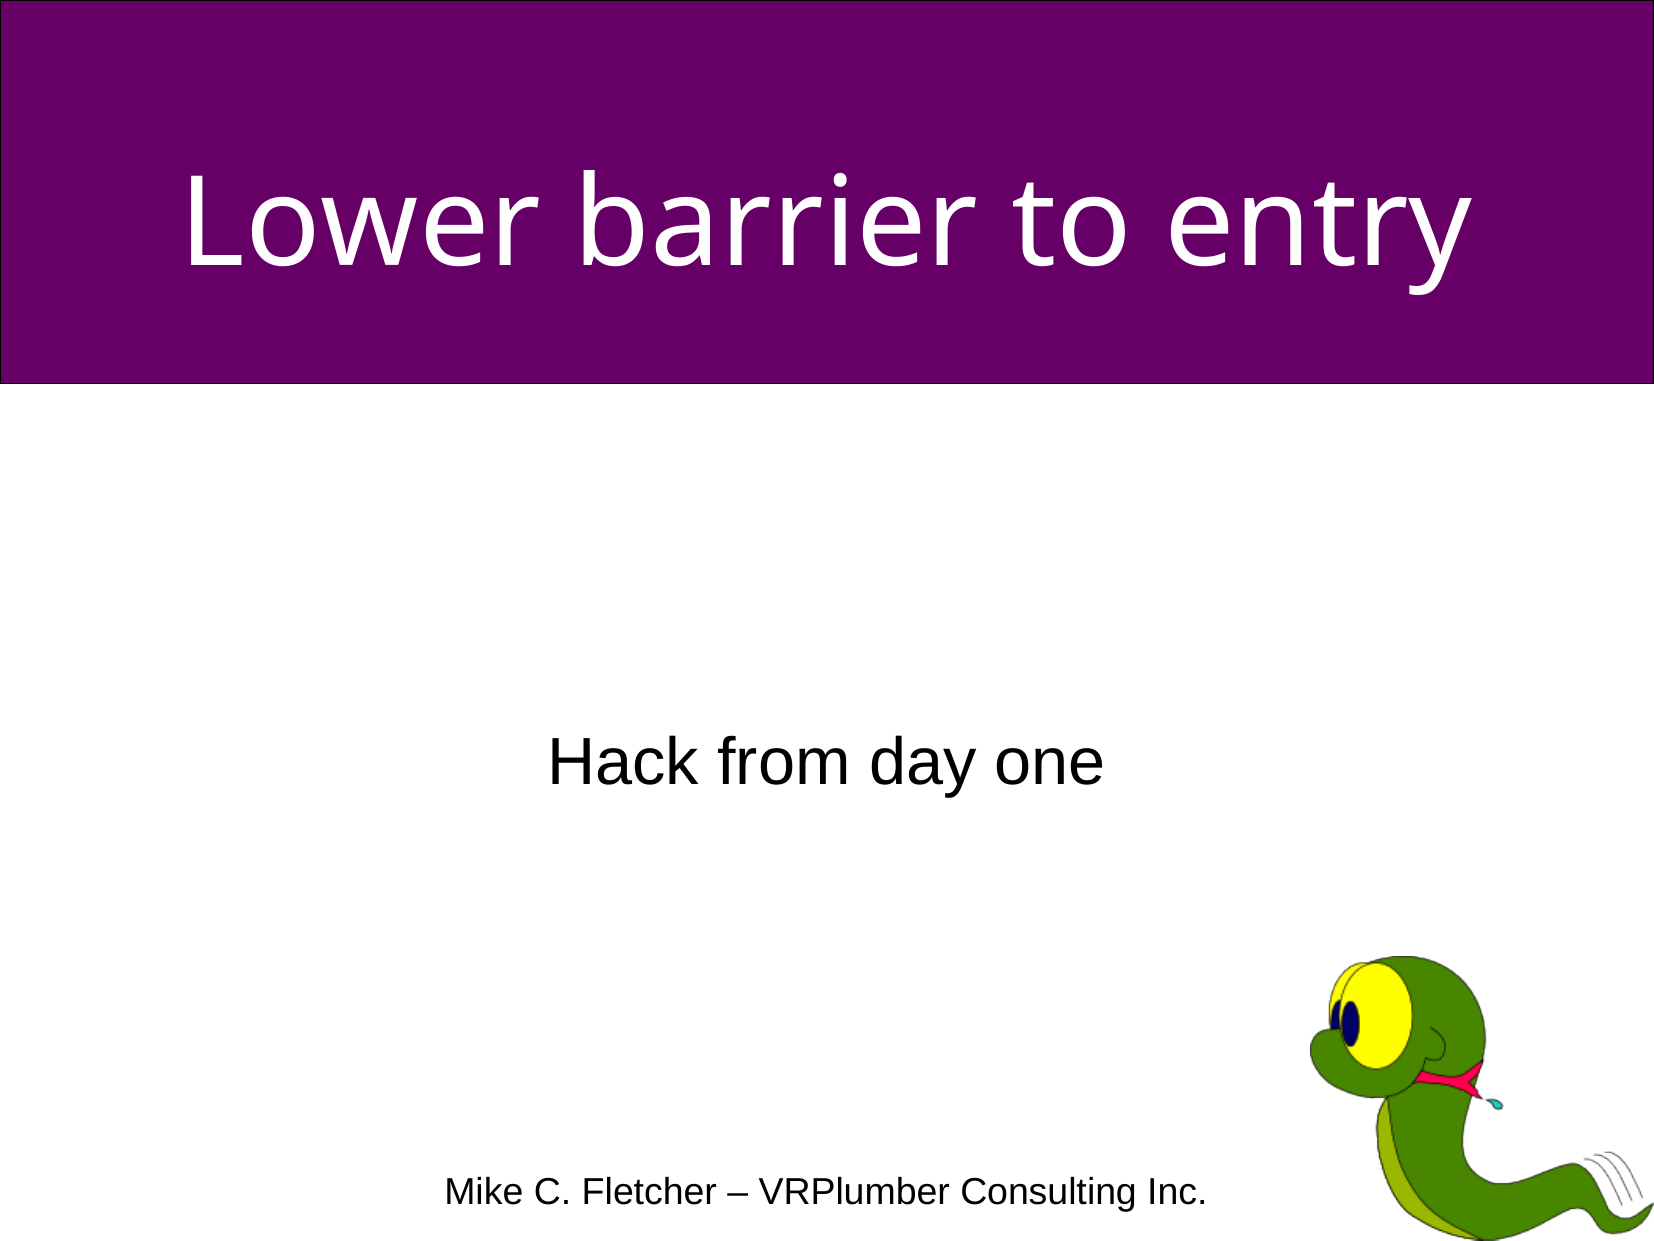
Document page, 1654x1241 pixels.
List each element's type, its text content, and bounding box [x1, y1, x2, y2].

title Lower barrier to entry [82, 56, 1571, 377]
subtitle Hack from day one [82, 420, 1571, 1102]
picture [1310, 956, 1654, 1241]
